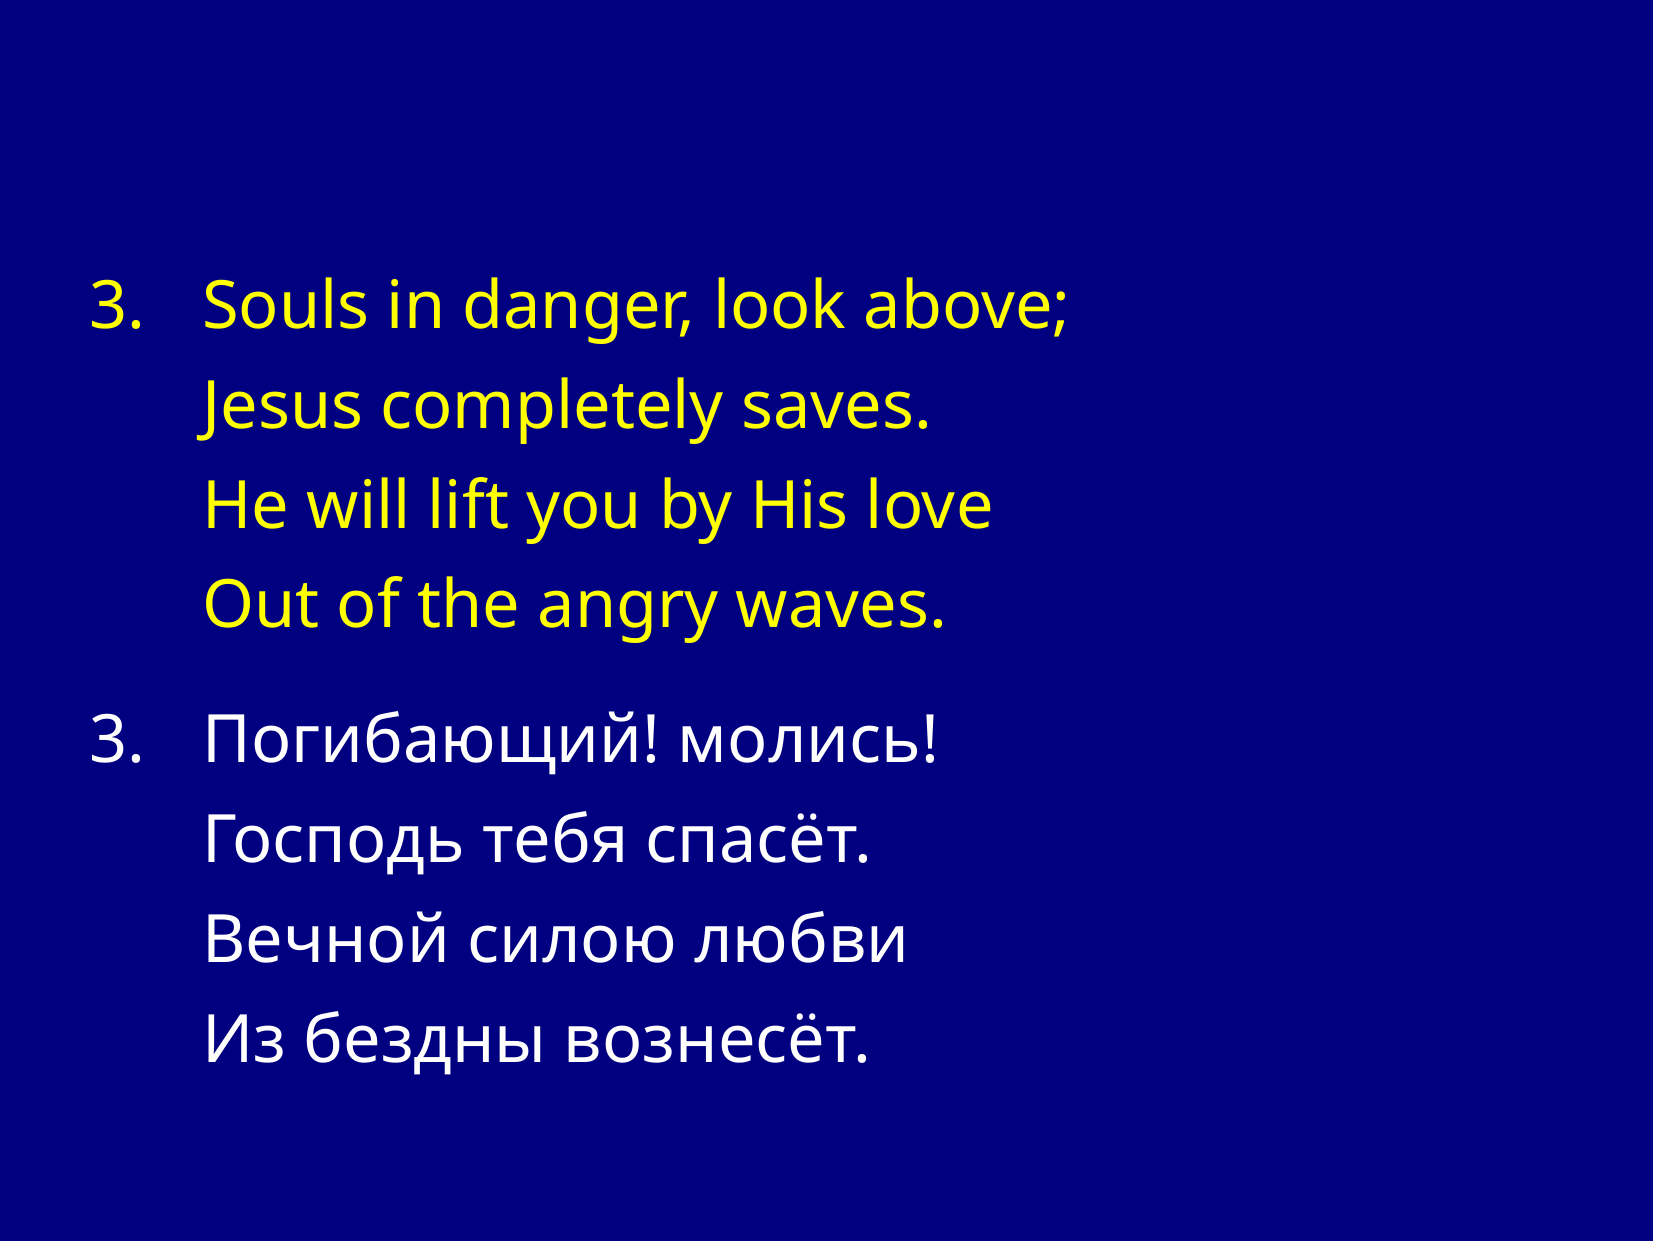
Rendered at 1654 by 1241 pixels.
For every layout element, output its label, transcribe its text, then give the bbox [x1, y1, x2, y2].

text_box 3. Souls in danger, look above; Jesus completely saves. He will lift you by His love Out of the angry waves. [75, 150, 1576, 638]
text_box 3. Погибающий! молись! Господь тебя спасёт. Вечной силою любви Из бездны вознесёт. [75, 675, 1576, 1163]
